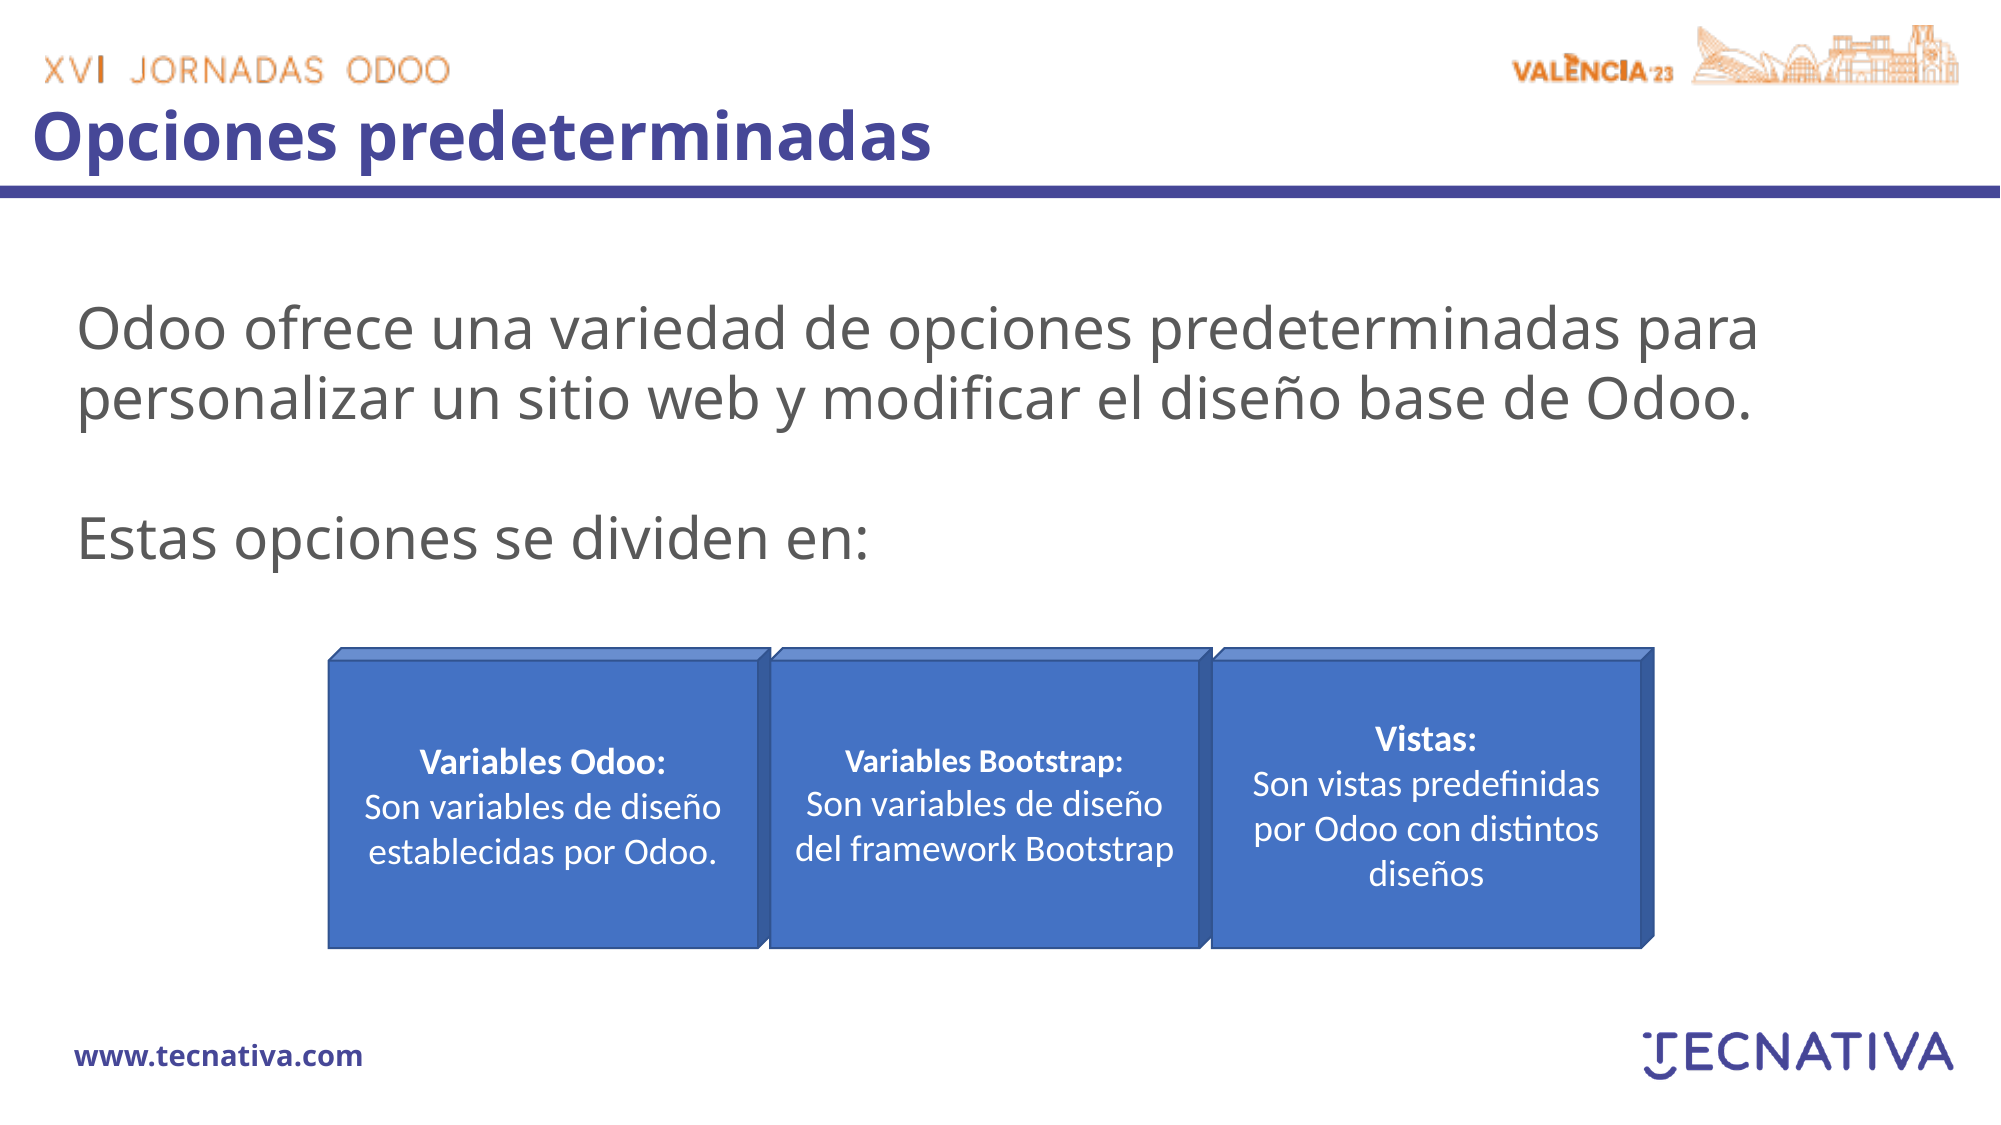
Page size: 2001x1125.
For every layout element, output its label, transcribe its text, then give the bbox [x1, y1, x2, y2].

text_box Opciones predeterminadas [31, 102, 1920, 207]
text_box Variables Bootstrap: Son variables de diseño del framework Bootstrap [770, 661, 1199, 948]
text_box Odoo ofrece una variedad de opciones predeterminadas para personalizar un sitio web y modificar el diseño base de Odoo. Estas opciones se dividen en: [61, 283, 1949, 719]
text_box Vistas: Son vistas predefinidas por Odoo con distintos diseños [1212, 661, 1641, 948]
picture [45, 25, 1959, 95]
picture [1610, 1001, 1983, 1104]
text_box Variables Odoo: Son variables de diseño establecidas por Odoo. [329, 661, 757, 948]
text_box www.tecnativa.com [58, 1033, 1091, 1080]
